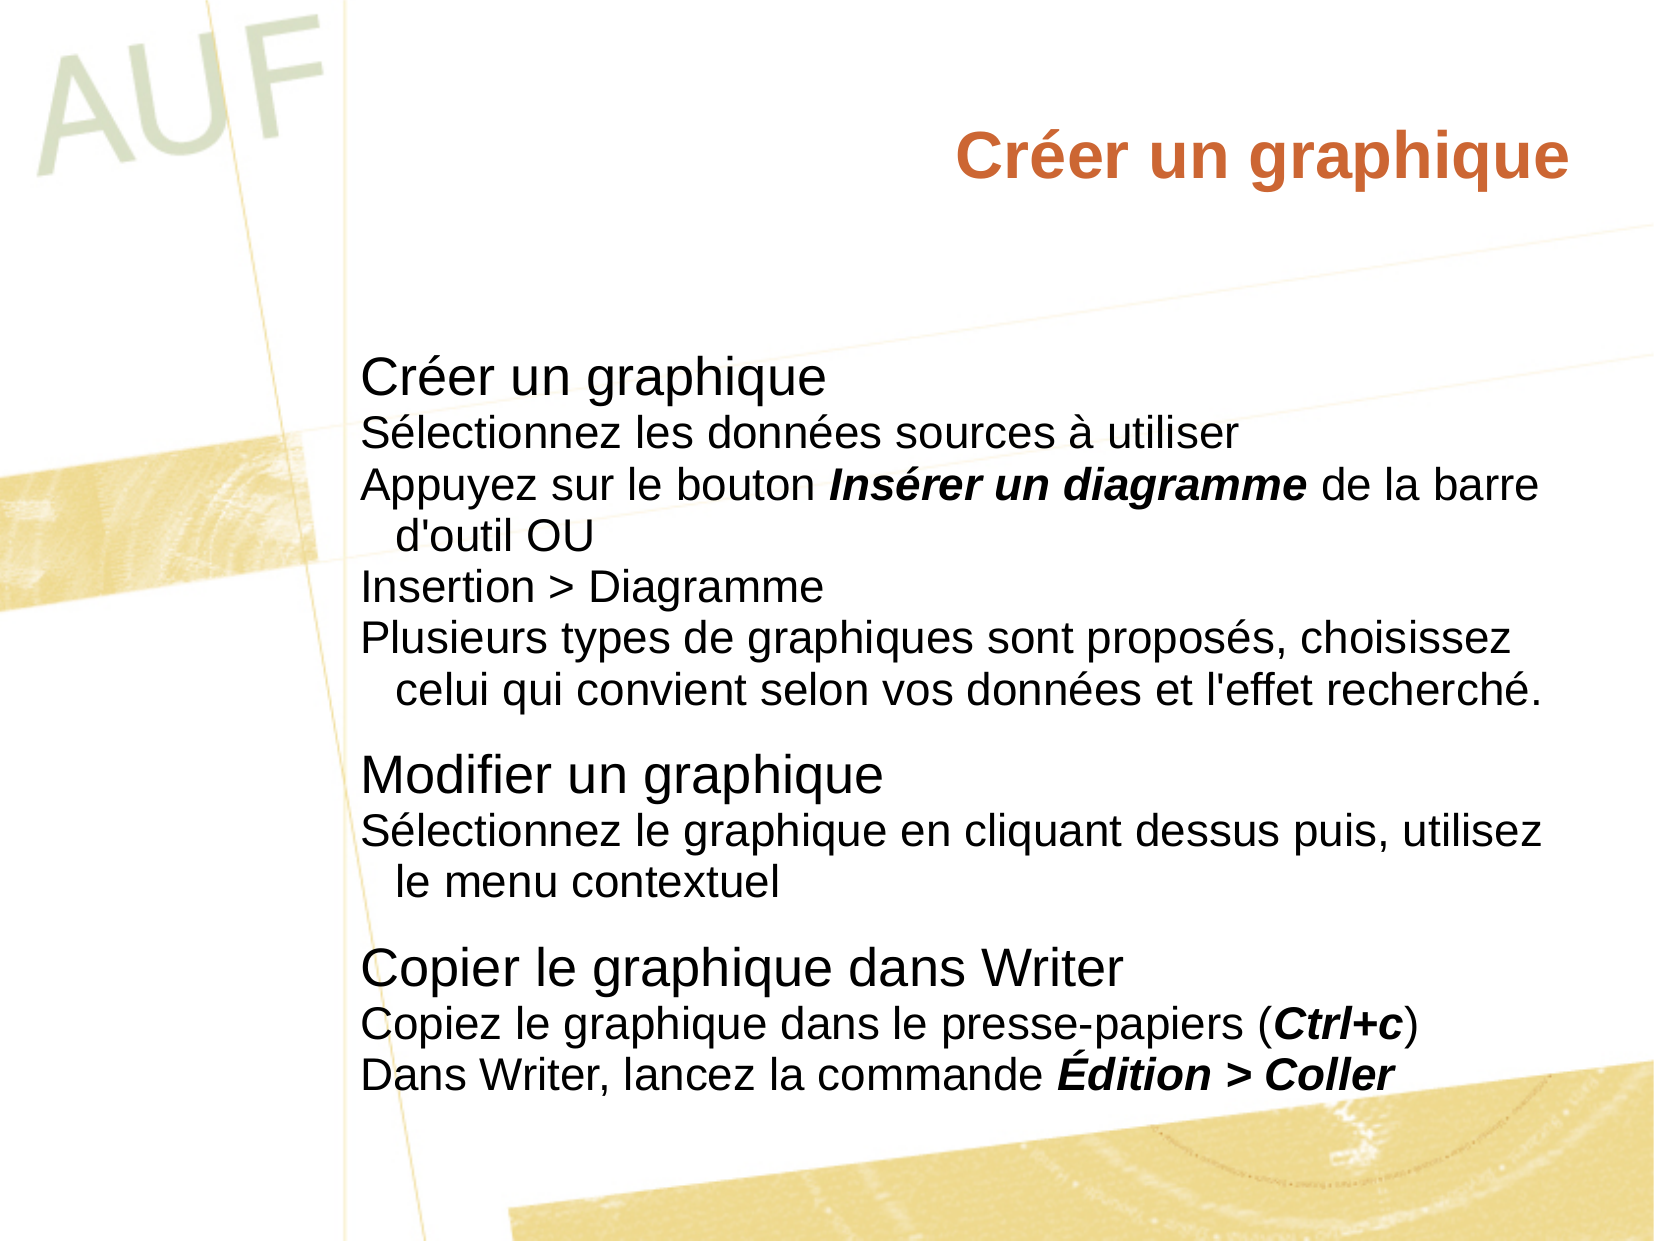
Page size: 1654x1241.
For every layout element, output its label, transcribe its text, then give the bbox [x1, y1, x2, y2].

picture [0, 0, 1654, 1241]
title Créer un graphique [324, 59, 1571, 252]
subtitle Créer un graphique Sélectionnez les données sources à utiliser Appuyez sur le bouton Insérer un diagramme de la barre d'outil OU Insertion > Diagramme Plusieurs types de graphiques sont proposés, choisissez celui qui convient selon vos données et l'effet recherché. Modifier un graphique Sélectionnez le graphique en cliquant dessus puis, utilisez le menu contextuel Copier le graphique dans Writer Copiez le graphique dans le presse-papiers (Ctrl+c) Dans Writer, lancez la commande Édition > Coller [324, 295, 1571, 1152]
